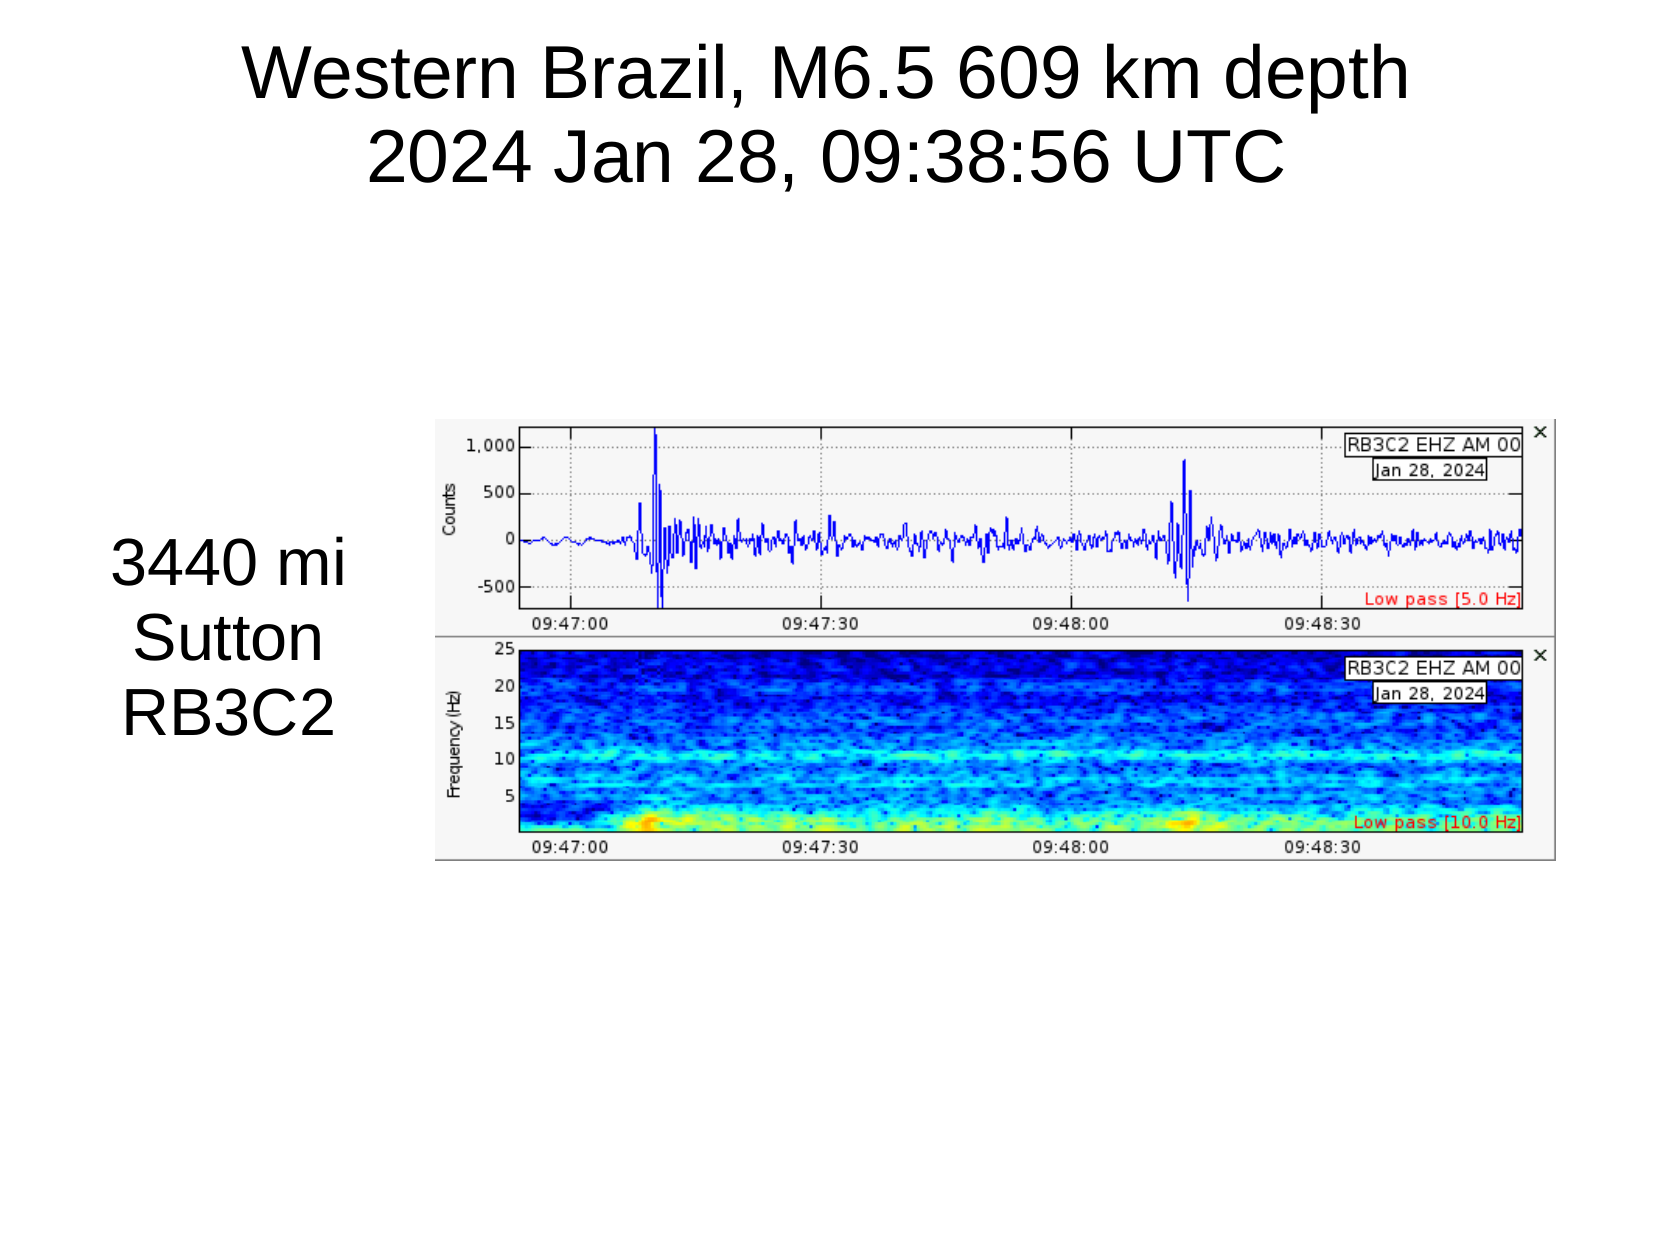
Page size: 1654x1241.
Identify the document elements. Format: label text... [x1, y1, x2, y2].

picture [435, 419, 1556, 861]
title Western Brazil, M6.5 609 km depth 2024 Jan 28, 09:38:56 UTC [82, 30, 1571, 199]
text_box 3440 mi Sutton RB3C2 [60, 420, 398, 856]
